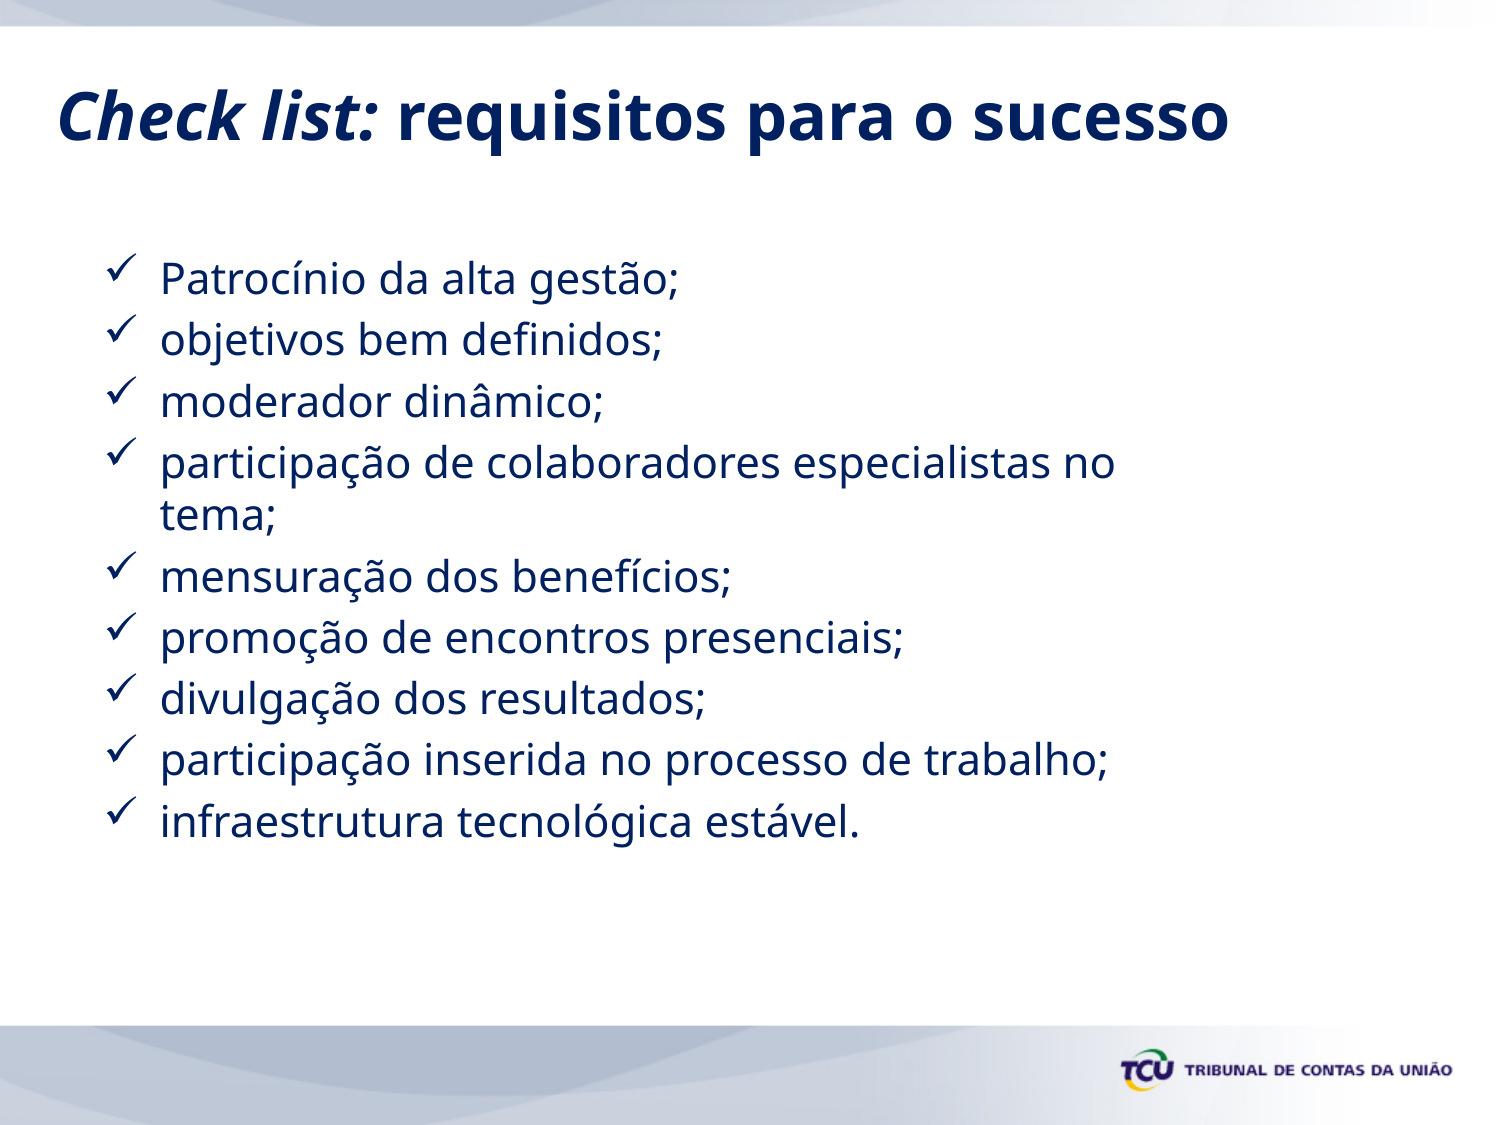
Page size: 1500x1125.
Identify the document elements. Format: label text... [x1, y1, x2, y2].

title Check list: requisitos para o sucesso [41, 42, 1392, 185]
text_box Patrocínio da alta gestão; objetivos bem definidos; moderador dinâmico; participação de colaboradores especialistas no tema; mensuração dos benefícios; promoção de encontros presenciais; divulgação dos resultados; participação inserida no processo de trabalho; infraestrutura tecnológica estável. [88, 243, 1211, 870]
picture [0, 0, 1500, 1125]
